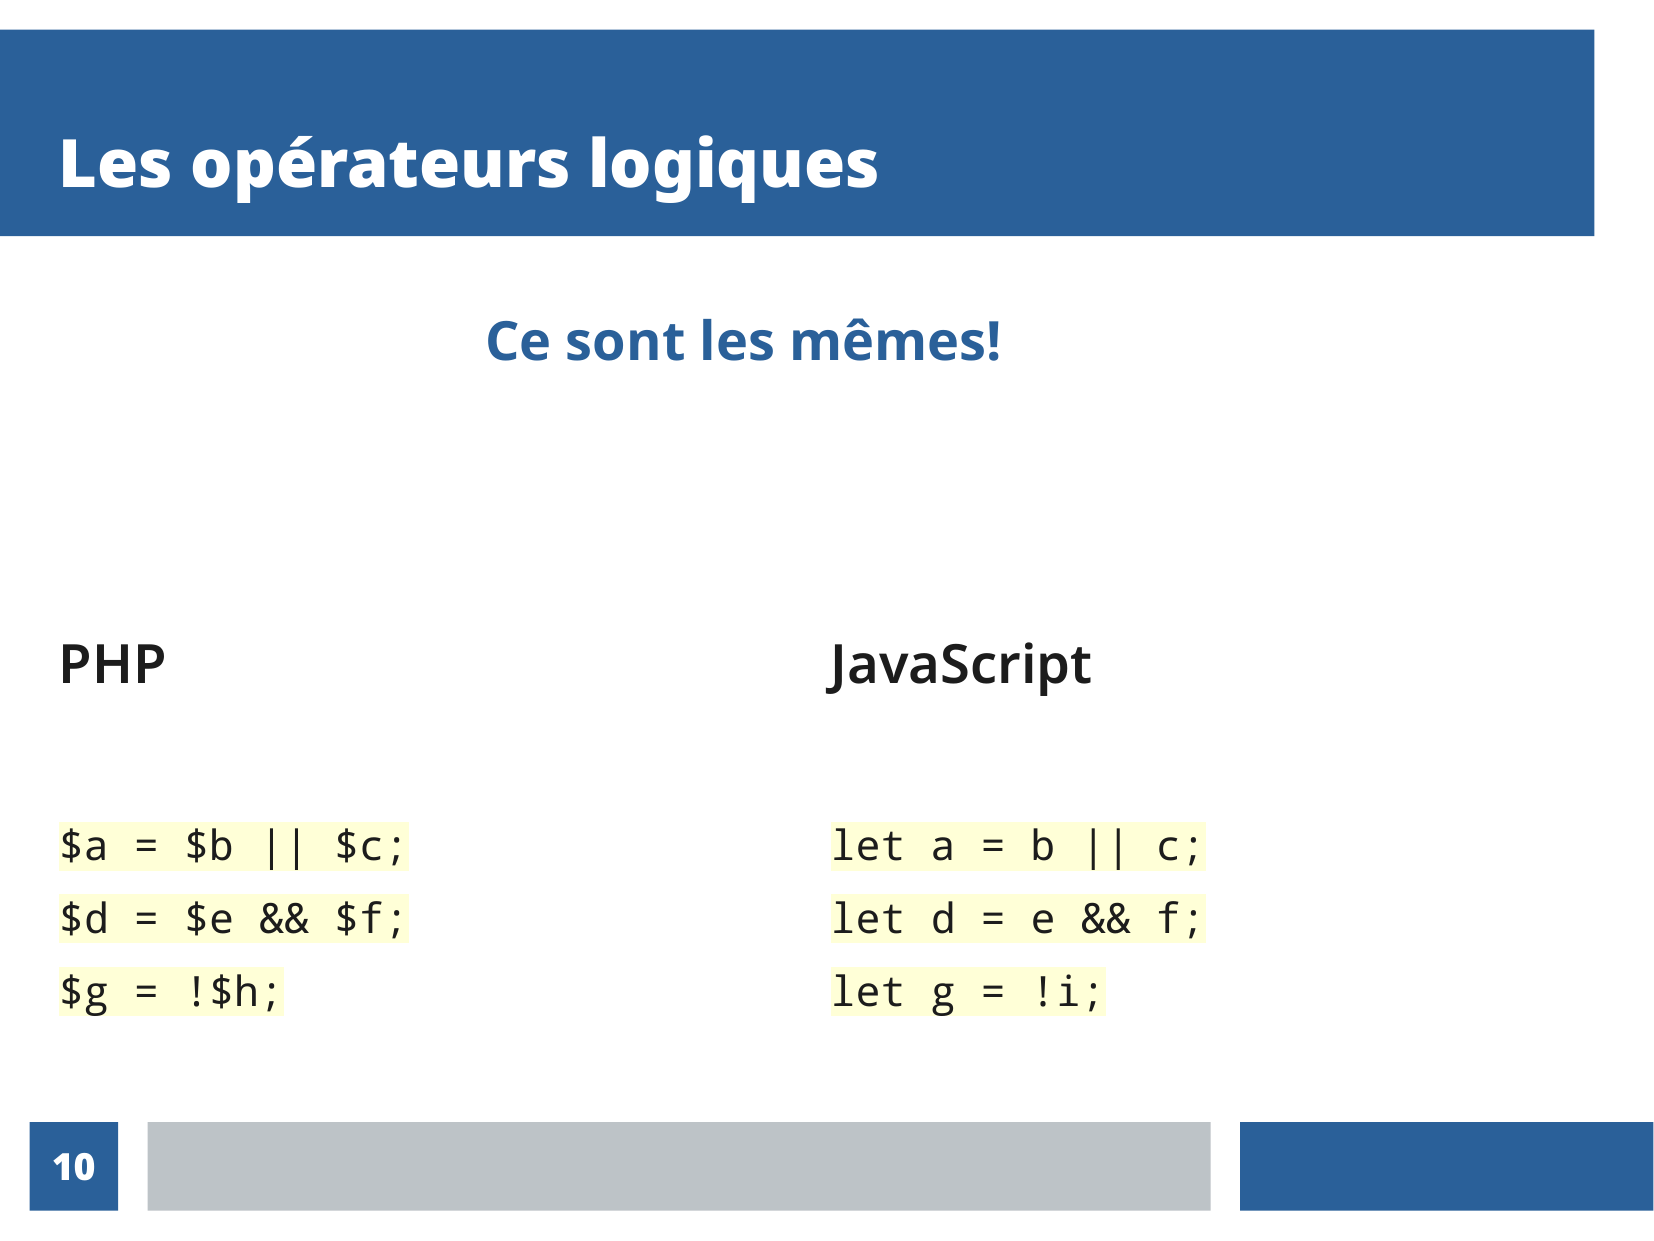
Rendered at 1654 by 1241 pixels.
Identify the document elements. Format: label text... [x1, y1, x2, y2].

list PHP $a = $b || $c; $d = $e && $f; $g = !$h; [59, 625, 794, 1093]
title Les opérateurs logiques [59, 59, 1595, 207]
list JavaScript let a = b || c; let d = e && f; let g = !i; [830, 625, 1566, 1093]
text_box Ce sont les mêmes! [259, 295, 1229, 374]
